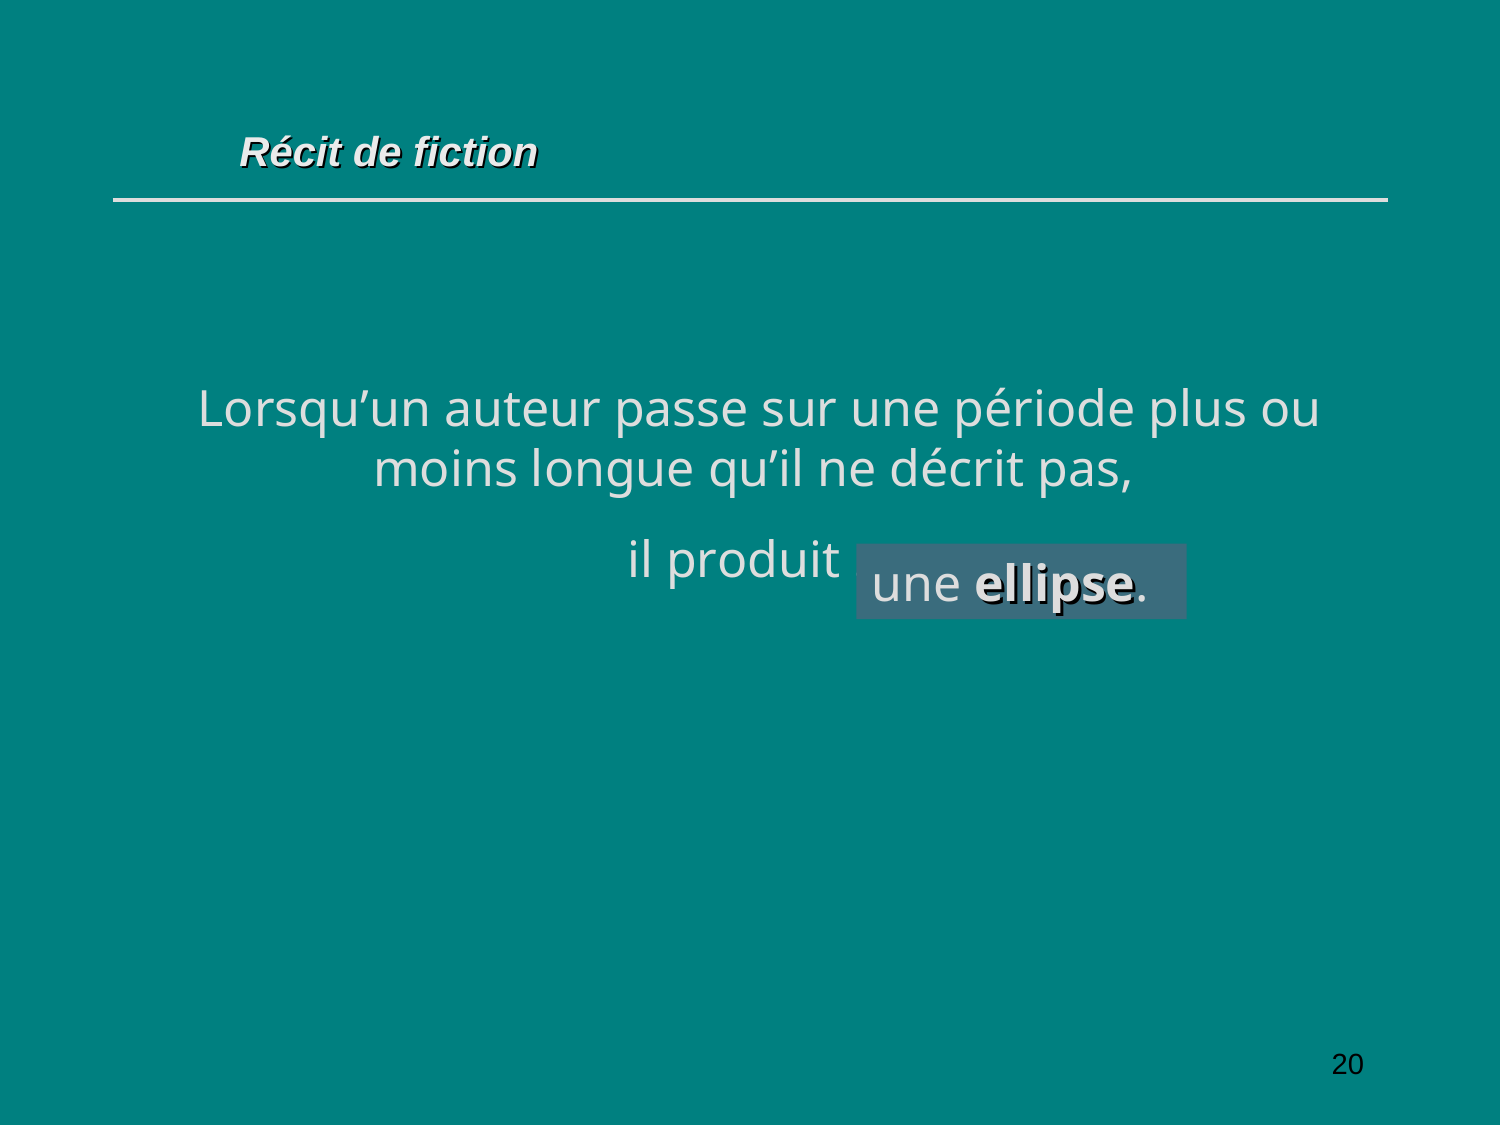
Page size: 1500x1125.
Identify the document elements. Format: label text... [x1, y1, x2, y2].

text_box Lorsqu’un auteur passe sur une période plus ou moins longue qu’il ne décrit pas, il produit … [182, 368, 1338, 596]
text_box Récit de fiction [224, 116, 554, 183]
text_box une ellipse. [856, 543, 1187, 620]
